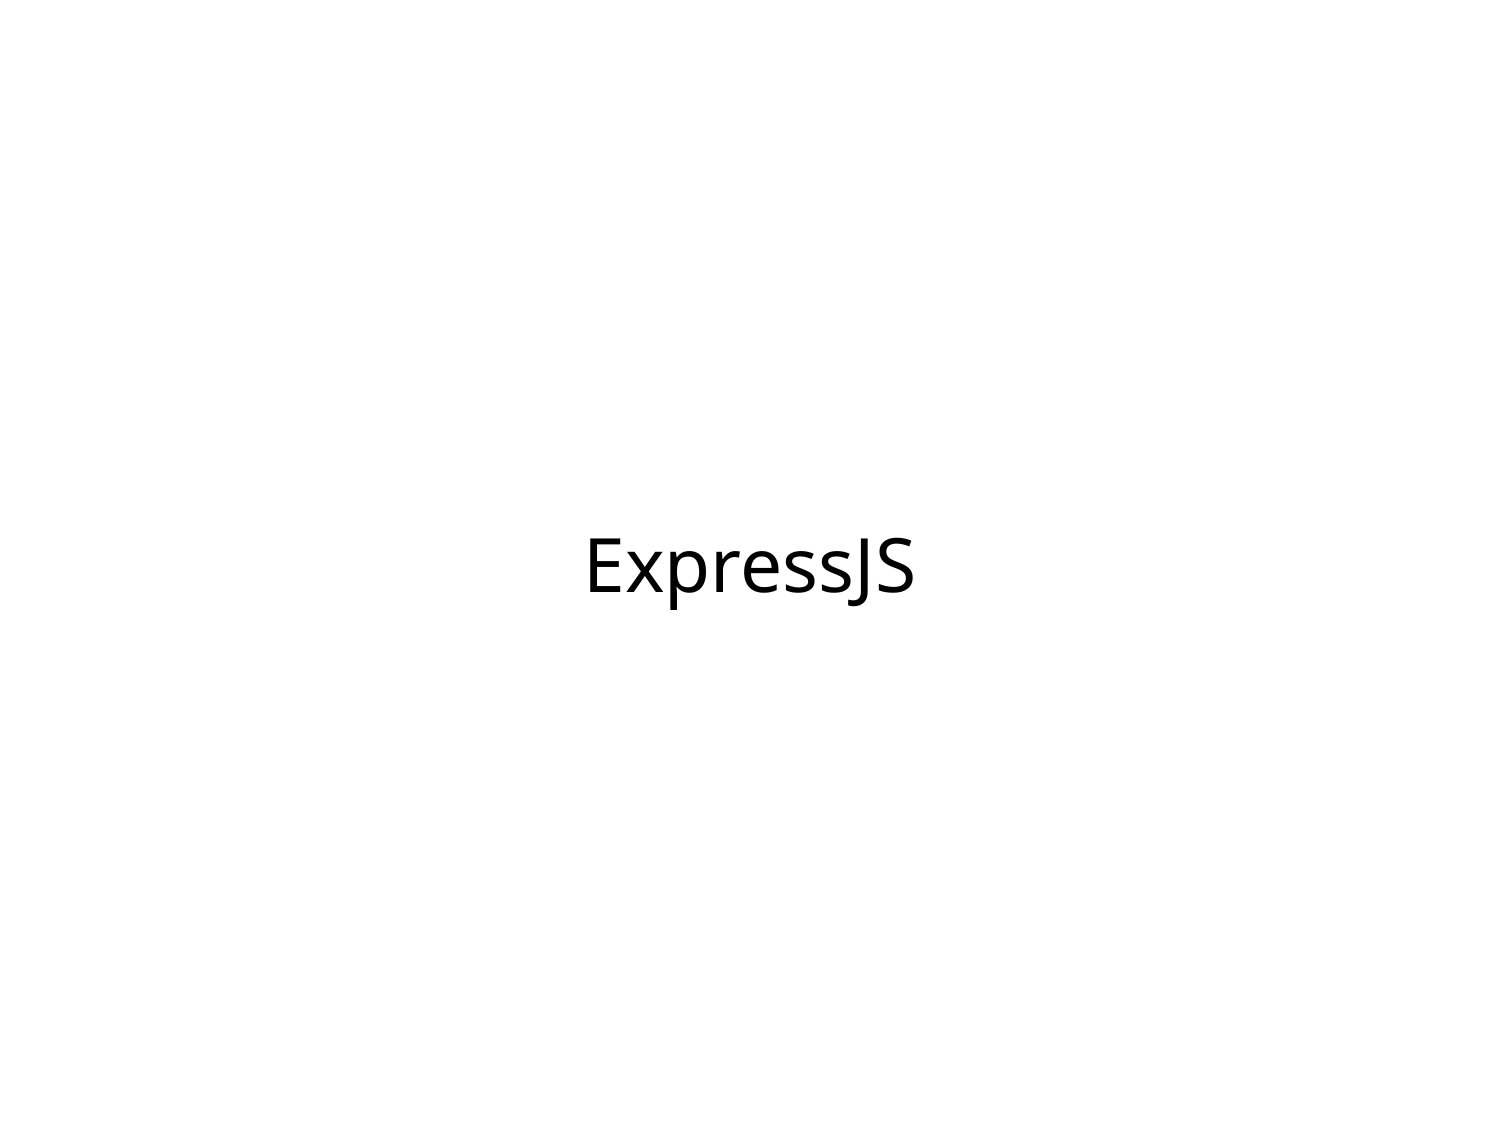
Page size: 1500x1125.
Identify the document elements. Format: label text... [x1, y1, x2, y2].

title ExpressJS [51, 470, 1449, 655]
